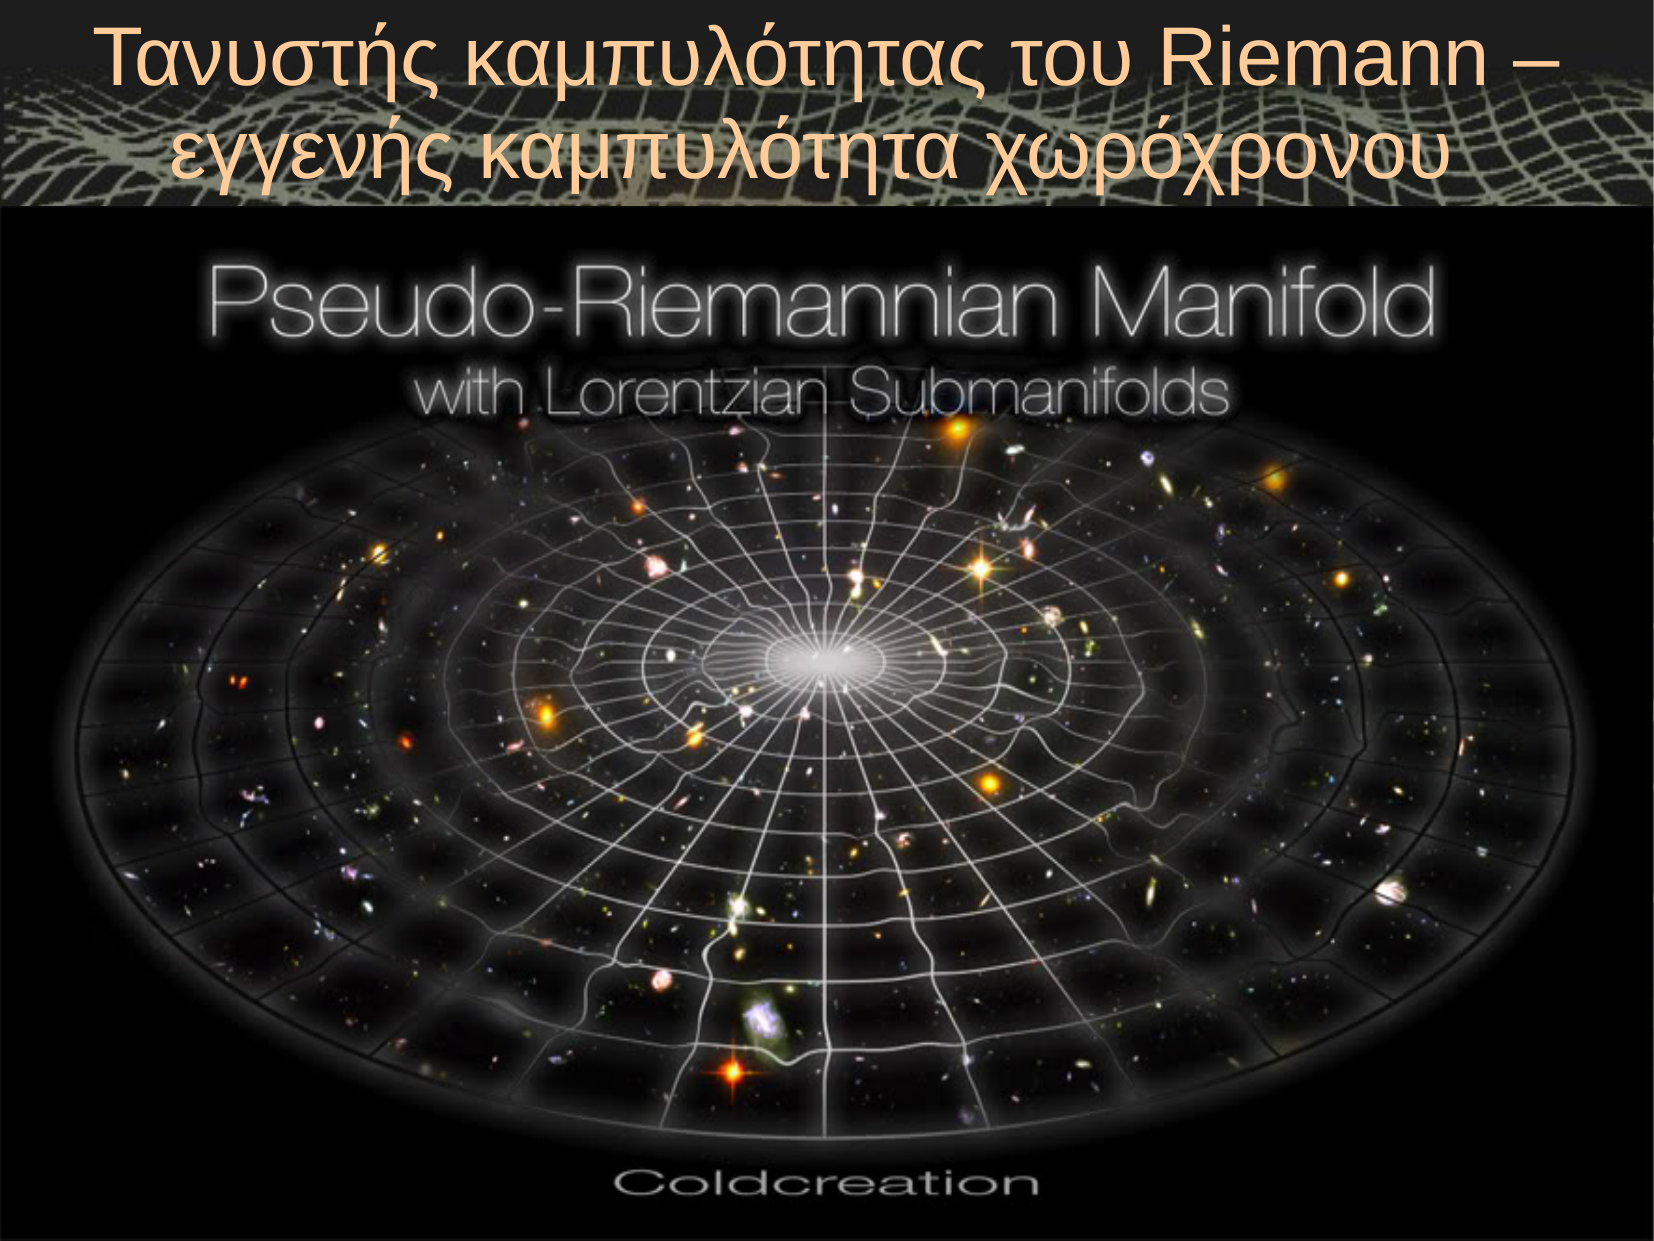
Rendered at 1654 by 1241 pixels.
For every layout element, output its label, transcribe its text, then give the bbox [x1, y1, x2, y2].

title Τανυστής καμπυλότητας του Riemann – εγγενής καμπυλότητα χωρόχρονου [0, 0, 1625, 206]
picture [0, 0, 1654, 1241]
